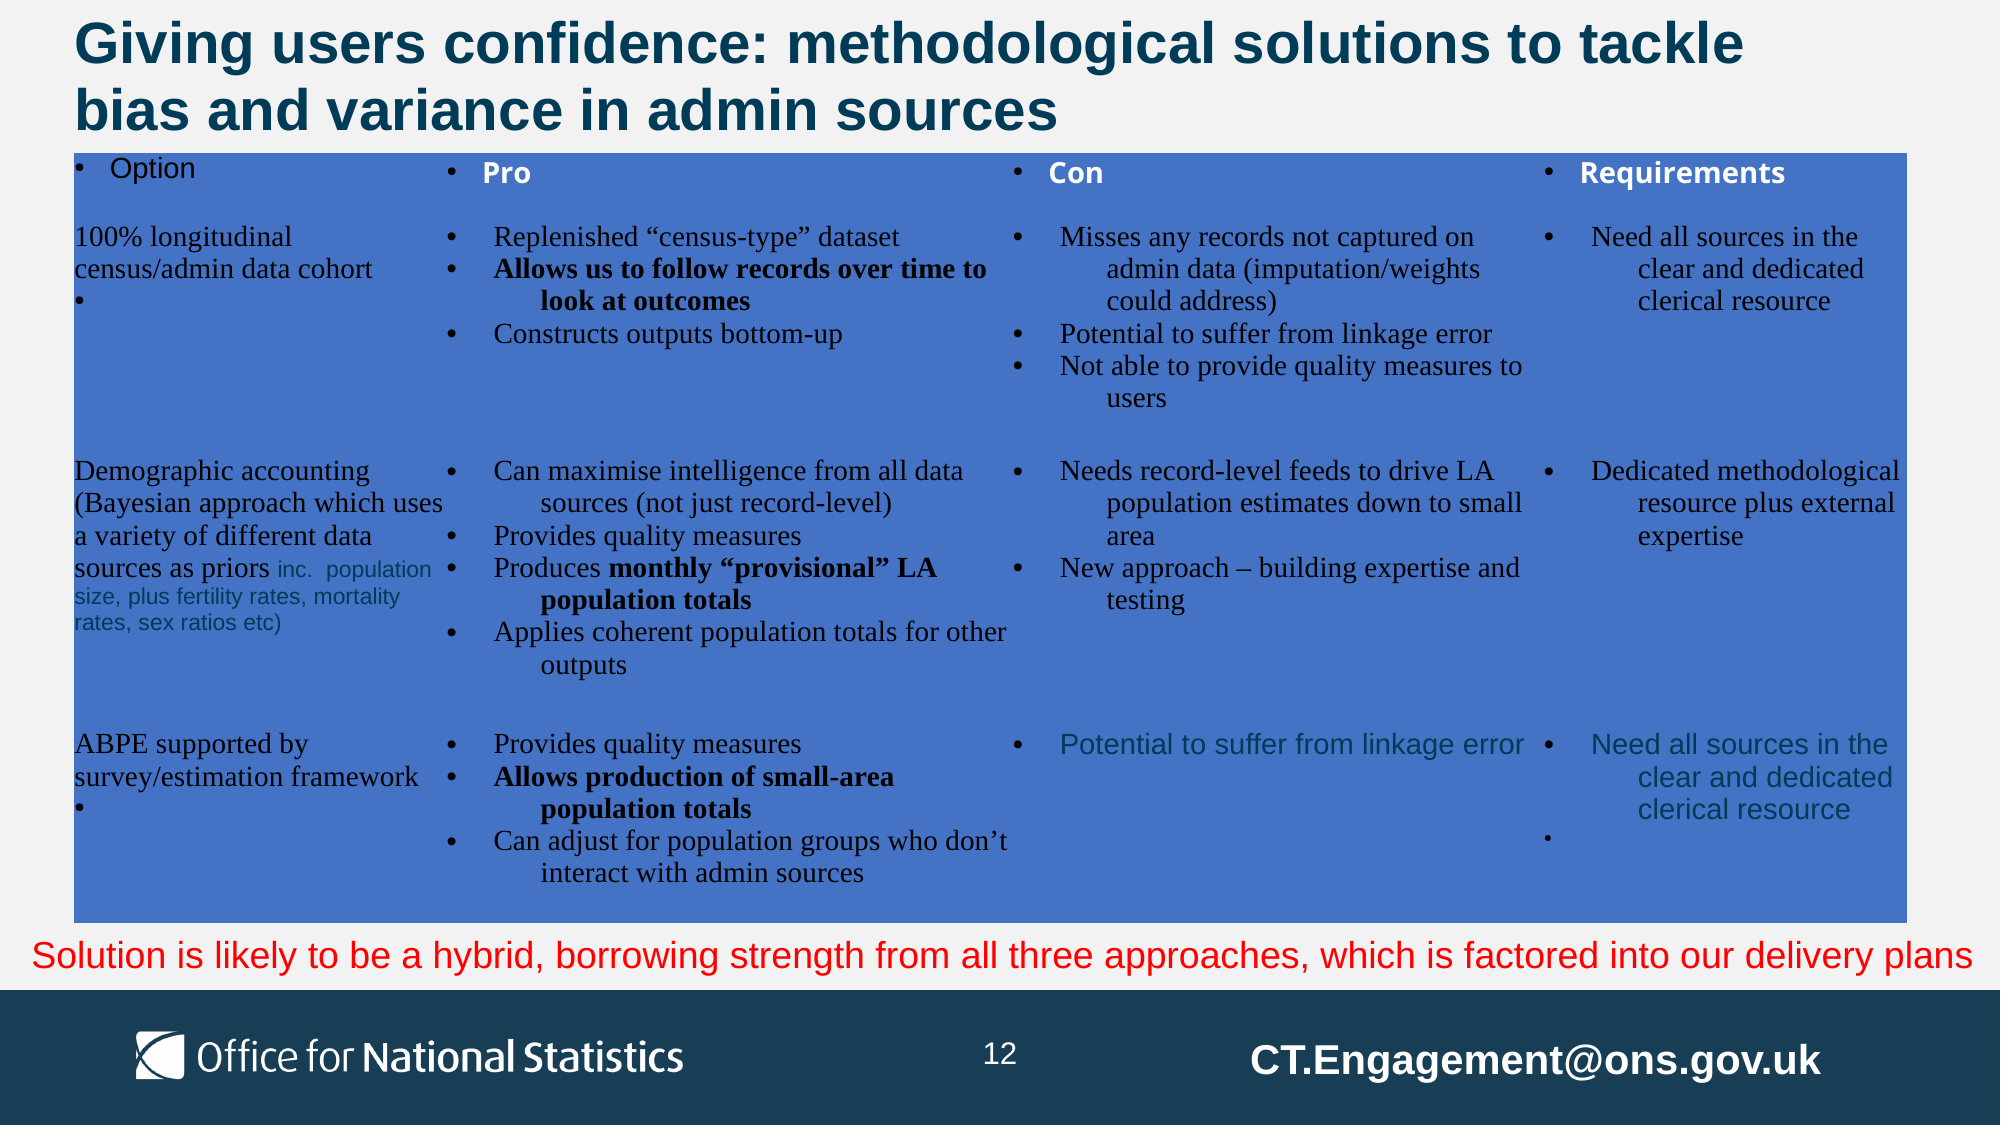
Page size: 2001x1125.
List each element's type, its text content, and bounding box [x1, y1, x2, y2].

title Giving users confidence: methodological solutions to tackle bias and variance in admin sources [74, 10, 1800, 145]
table_cell Demographic accounting (Bayesian approach which uses a variety of different data sources as priors inc. population size, plus fertility rates, mortality rates, sex ratios etc) [74, 455, 447, 728]
table_header Option [74, 153, 447, 220]
table_cell Dedicated methodological resource plus external expertise [1544, 455, 1907, 728]
text_box CT.Engagement@ons.gov.uk [1235, 1025, 1866, 1086]
table_header Con [1013, 153, 1544, 220]
table_cell 100% longitudinal census/admin data cohort [74, 220, 447, 455]
table_cell Needs record-level feeds to drive LA population estimates down to small area New approach – building expertise and testing [1013, 455, 1544, 728]
table_cell Need all sources in the clear and dedicated clerical resource [1544, 220, 1907, 455]
table_header Pro [447, 153, 1013, 220]
table_cell ABPE supported by survey/estimation framework [74, 728, 447, 923]
table_cell Replenished “census-type” dataset Allows us to follow records over time to look at outcomes Constructs outputs bottom-up [447, 220, 1013, 455]
text_box Solution is likely to be a hybrid, borrowing strength from all three approaches, which is factored into our delivery plans [16, 923, 2000, 984]
table_cell Can maximise intelligence from all data sources (not just record-level) Provides quality measures Produces monthly “provisional” LA population totals Applies coherent population totals for other outputs [447, 455, 1013, 728]
table_header Requirements [1544, 153, 1907, 220]
table_cell Provides quality measures Allows production of small-area population totals Can adjust for population groups who don’t interact with admin sources [447, 728, 1013, 923]
table_cell Potential to suffer from linkage error [1013, 728, 1544, 923]
table_cell Misses any records not captured on admin data (imputation/weights could address) Potential to suffer from linkage error Not able to provide quality measures to users [1013, 220, 1544, 455]
table_cell Need all sources in the clear and dedicated clerical resource [1544, 728, 1907, 923]
text_box 12 [764, 1025, 1235, 1086]
